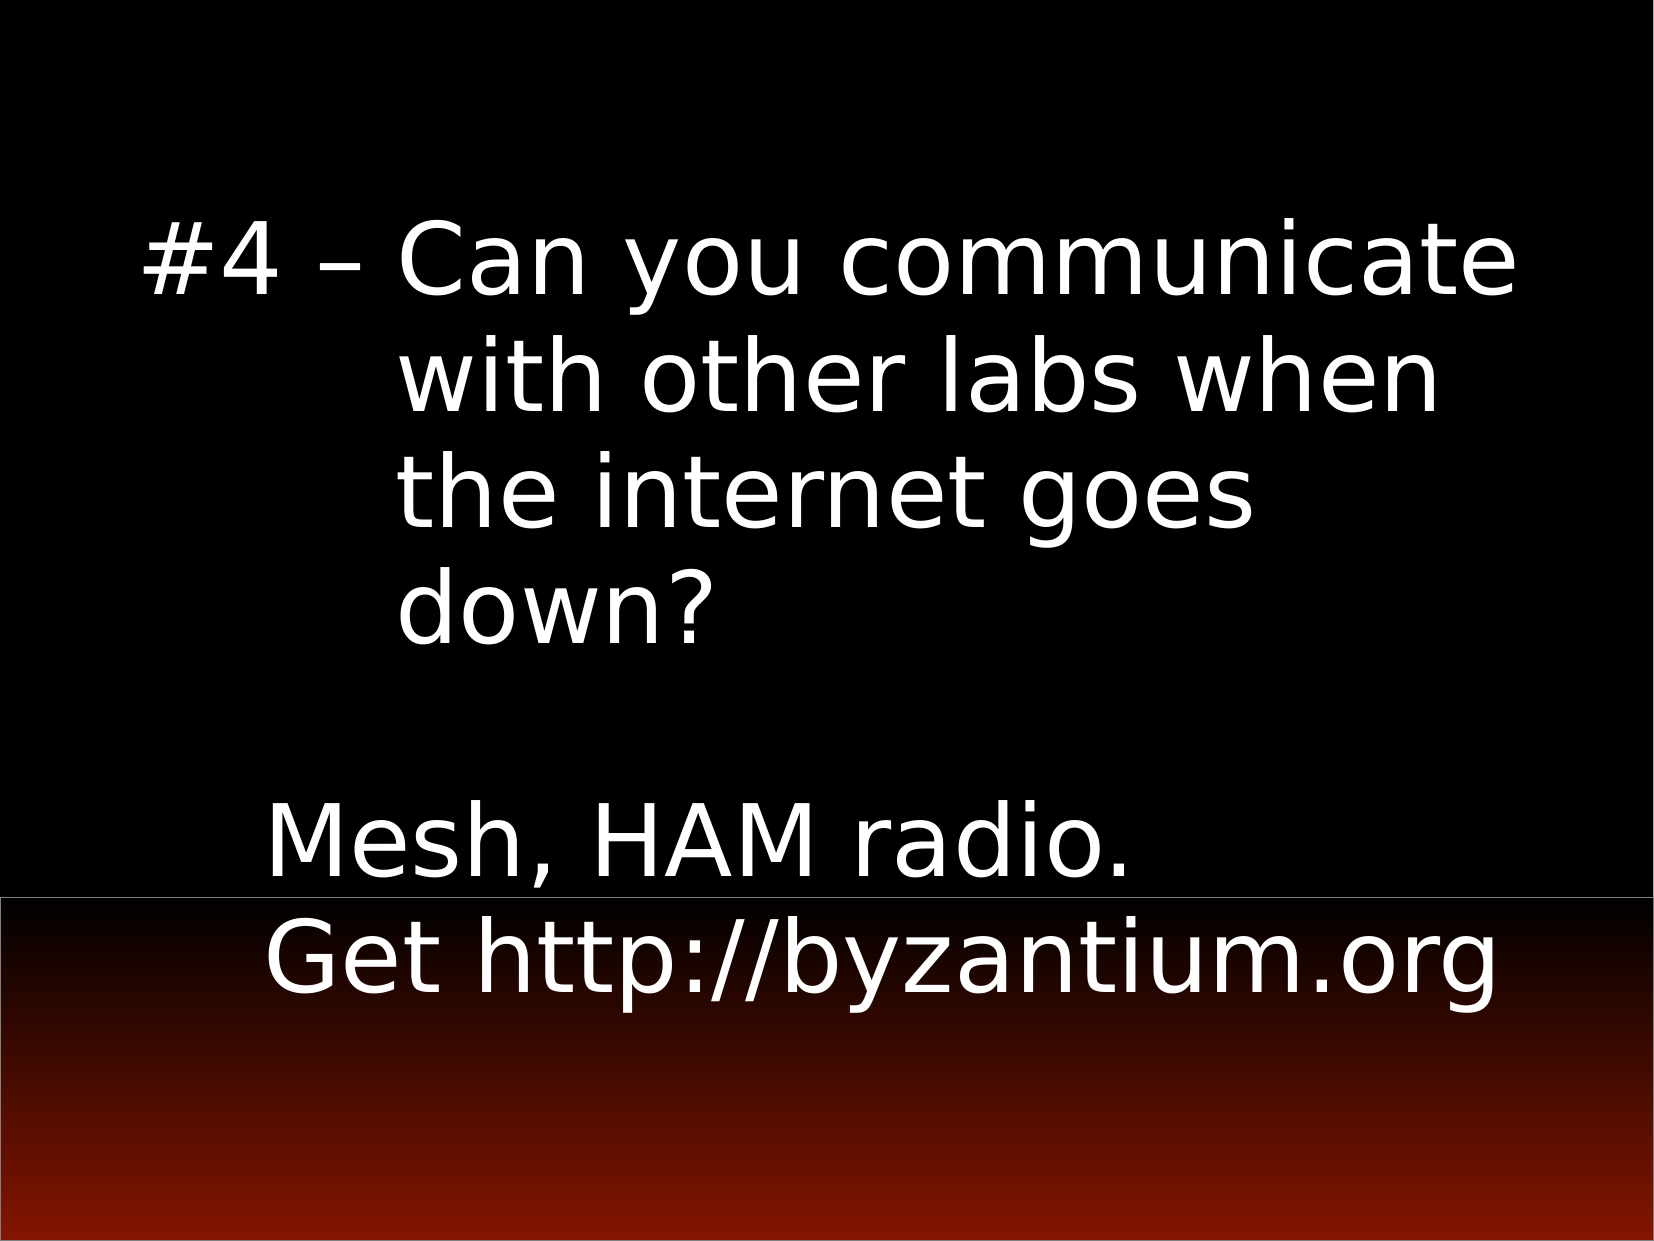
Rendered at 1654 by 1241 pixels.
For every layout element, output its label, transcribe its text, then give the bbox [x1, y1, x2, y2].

text_box #4 – Can you communicate with other labs when the internet goes down? Mesh, HAM radio. Get http://byzantium.org [76, 194, 1554, 1024]
